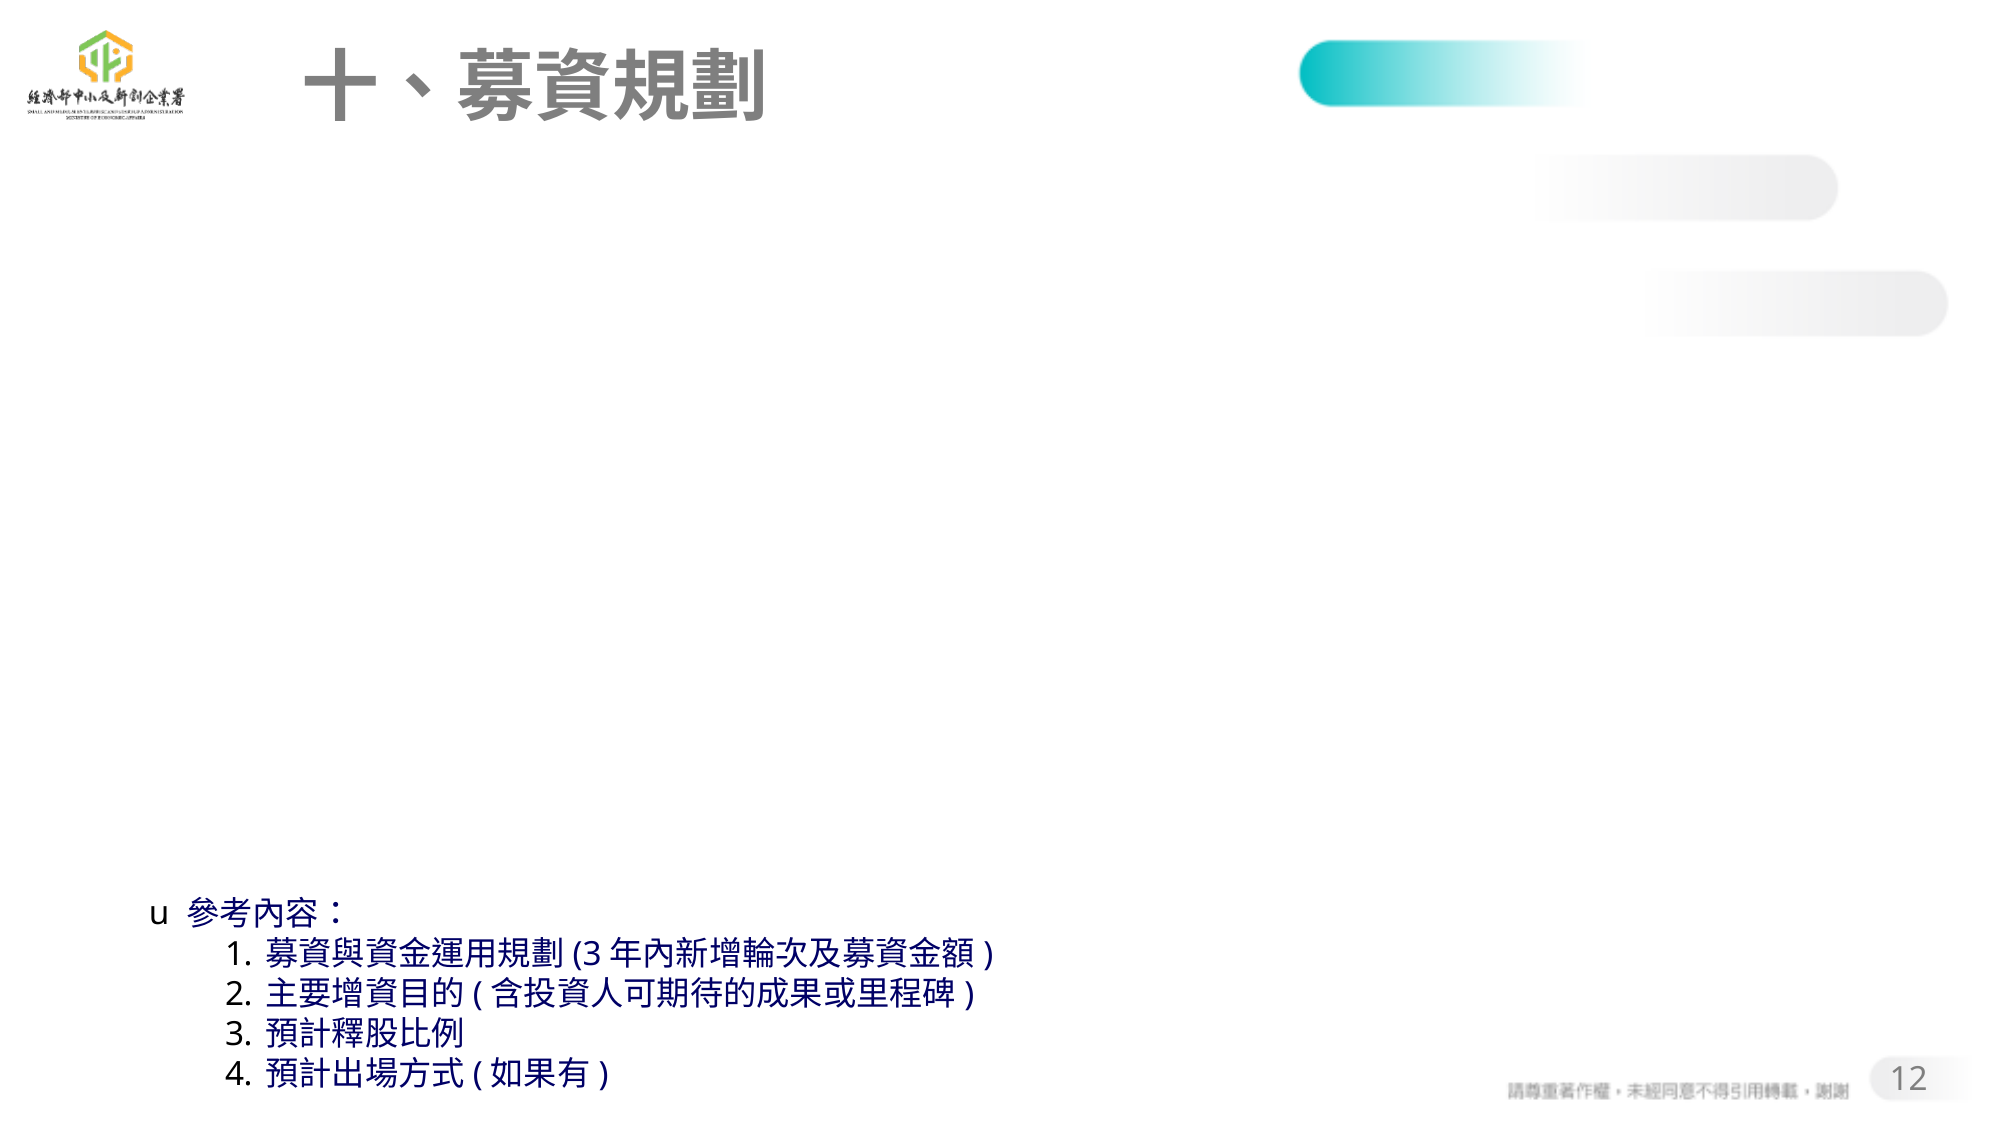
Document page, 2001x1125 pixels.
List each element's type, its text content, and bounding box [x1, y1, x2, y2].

text_box 十、募資規劃 [286, 28, 1347, 138]
text_box 12 [1874, 1049, 1953, 1110]
text_box 參考內容： 募資與資金運用規劃(3年內新增輪次及募資金額) 主要增資目的(含投資人可期待的成果或里程碑) 預計釋股比例 預計出場方式(如果有) [133, 884, 958, 1102]
